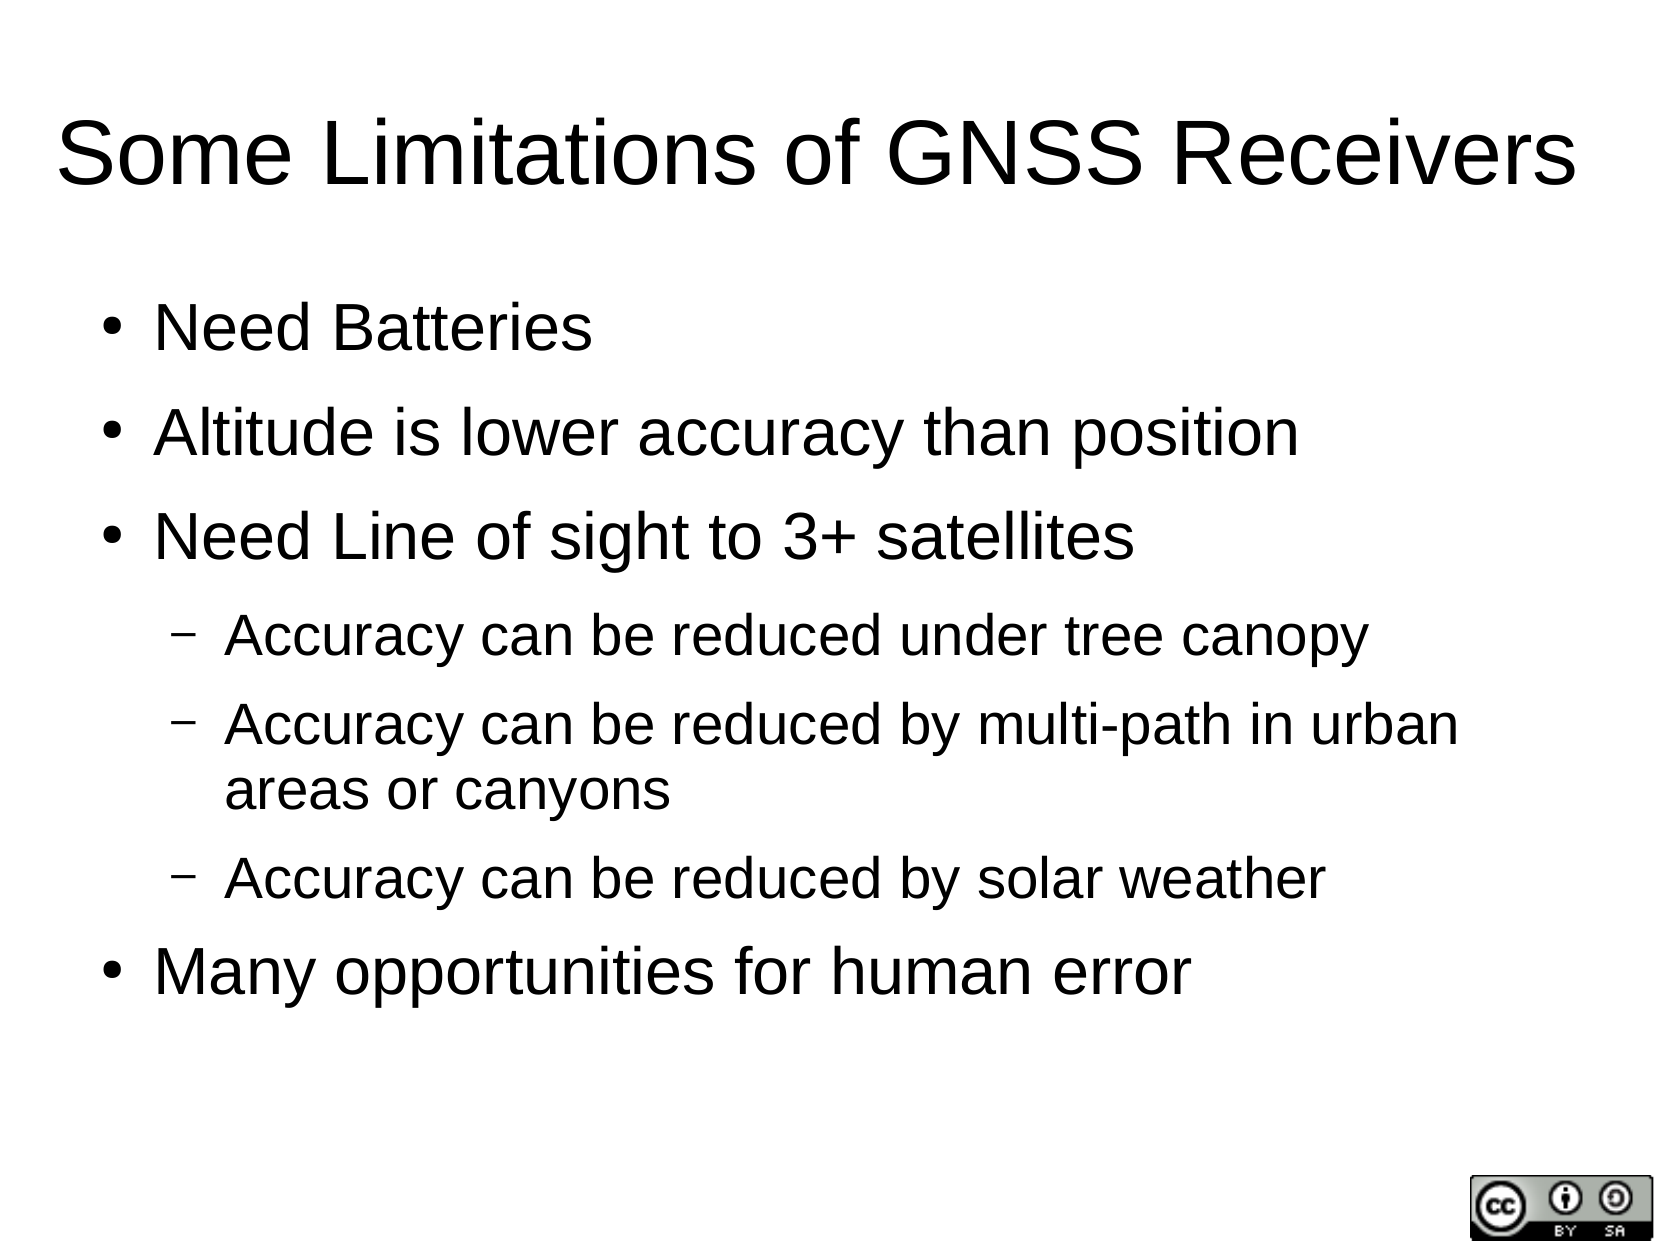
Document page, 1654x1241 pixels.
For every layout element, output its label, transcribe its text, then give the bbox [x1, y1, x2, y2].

list Need Batteries Altitude is lower accuracy than position Need Line of sight to 3+ satellites Accuracy can be reduced under tree canopy Accuracy can be reduced by multi-path in urban areas or canyons Accuracy can be reduced by solar weather Many opportunities for human error [82, 290, 1571, 1009]
title Some Limitations of GNSS Receivers [25, 49, 1612, 257]
picture [1470, 1175, 1654, 1241]
